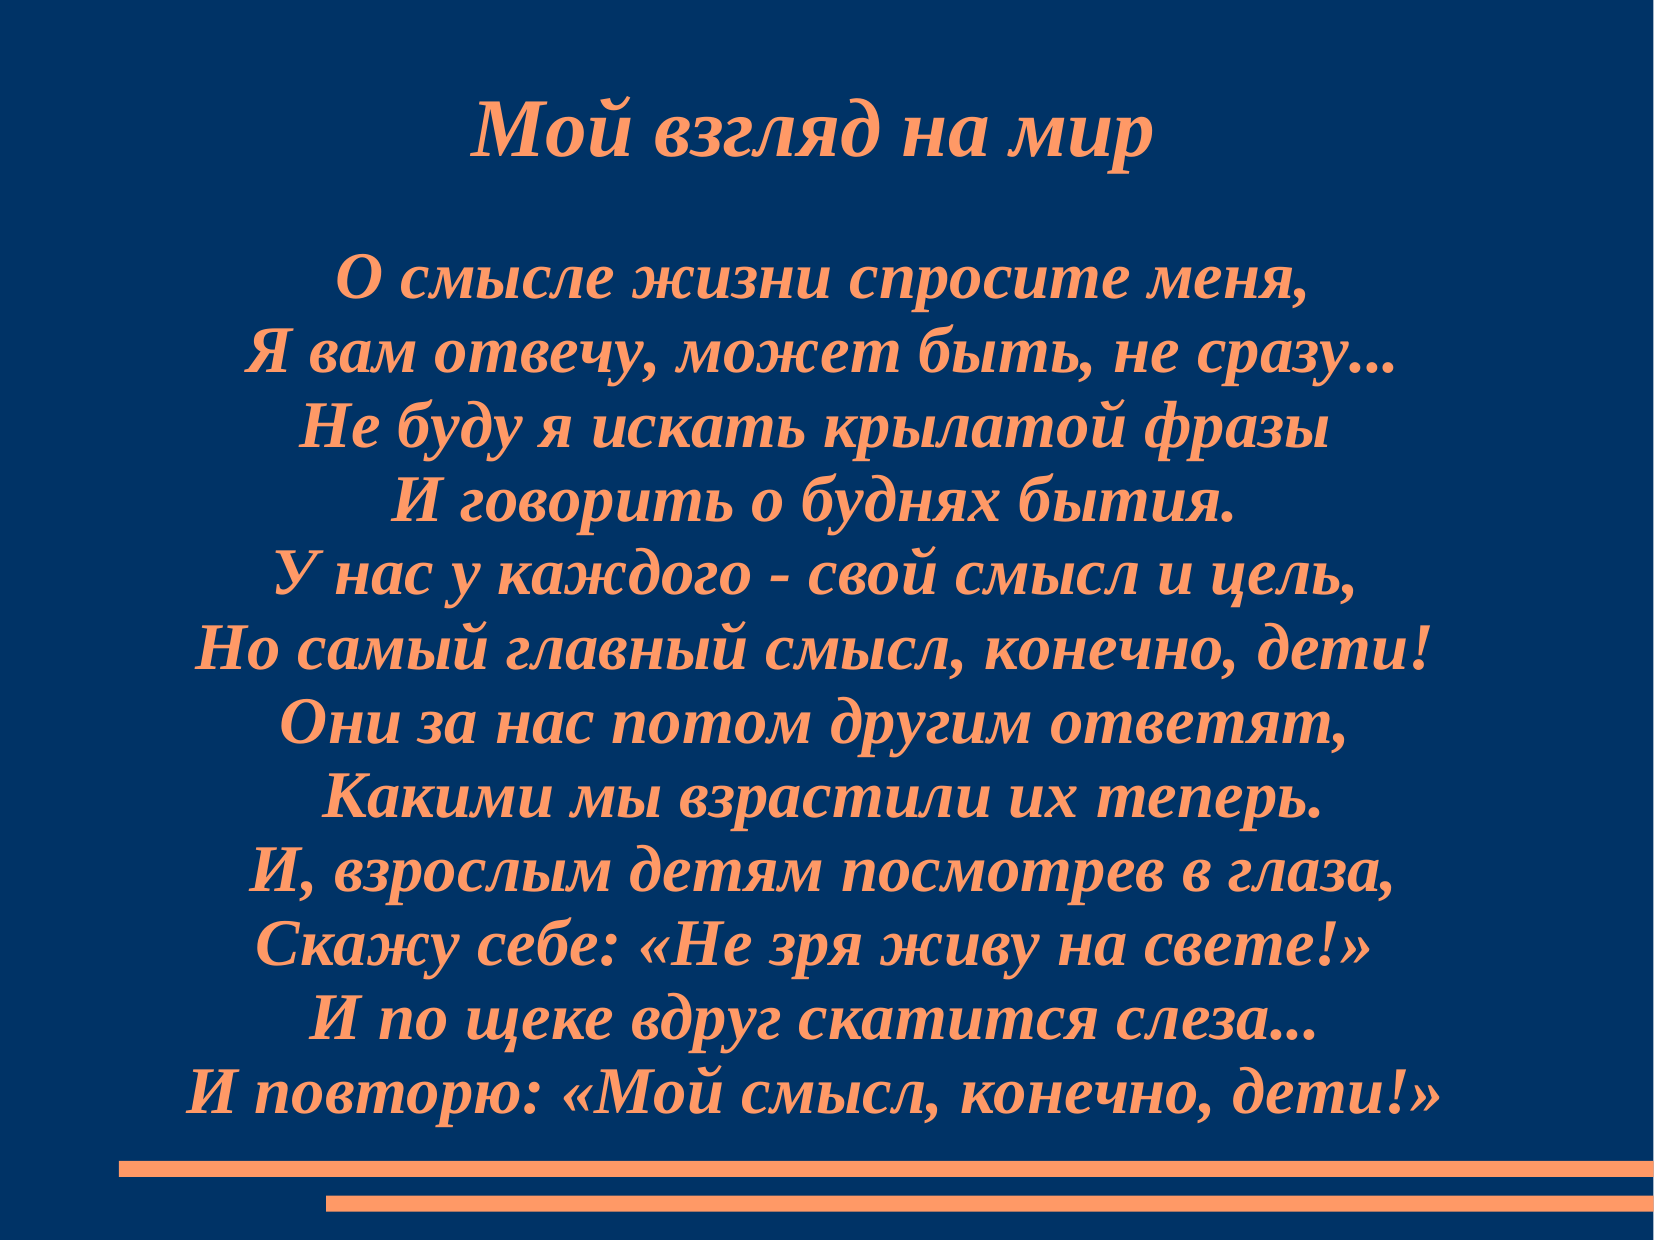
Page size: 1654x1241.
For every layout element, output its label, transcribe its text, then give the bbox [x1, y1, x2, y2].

title Мой взгляд на мир О смысле жизни спросите меня, Я вам отвечу, может быть, не сразу... Не буду я искать крылатой фразы И говорить о буднях бытия. У нас у каждого - свой смысл и цель, Но самый главный смысл, конечно, дети! Они за нас потом другим ответят, Какими мы взрастили их теперь. И, взрослым детям посмотрев в глаза, Скажу себе: «Не зря живу на свете!» И по щеке вдруг скатится слеза... И повторю: «Мой смысл, конечно, дети!» [118, 59, 1531, 1152]
